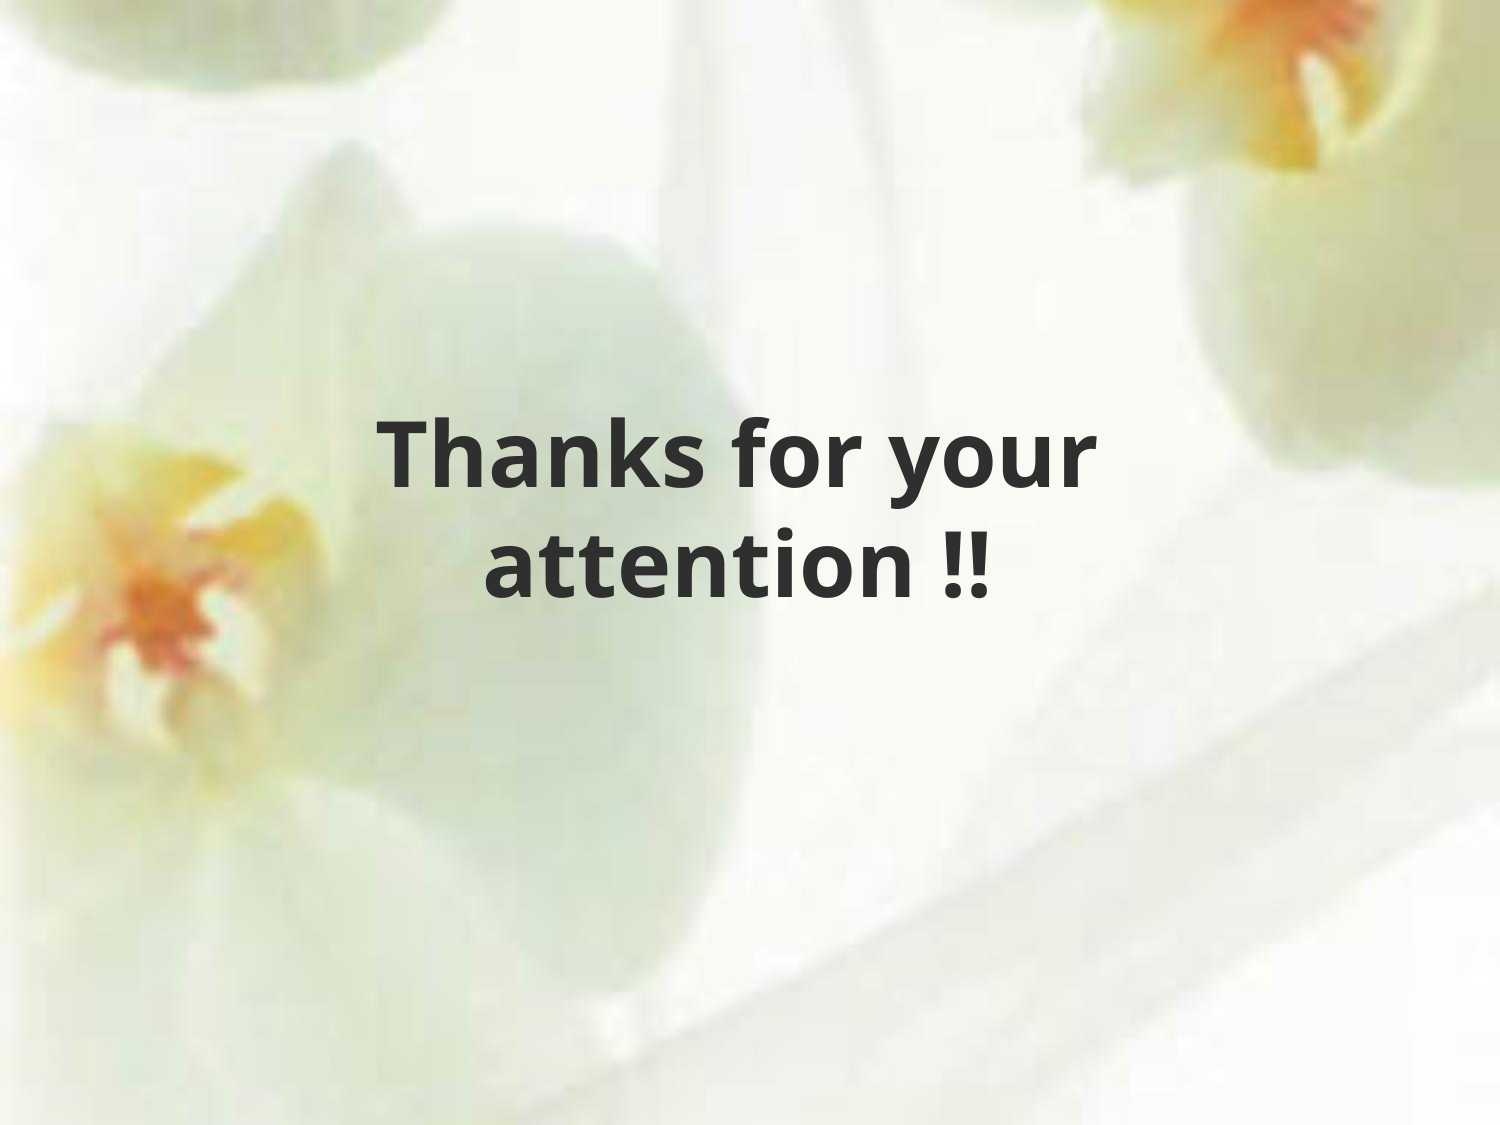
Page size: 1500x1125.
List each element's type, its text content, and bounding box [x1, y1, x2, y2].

text_box Thanks for your attention !! [100, 385, 1376, 627]
picture [0, 0, 1500, 1125]
